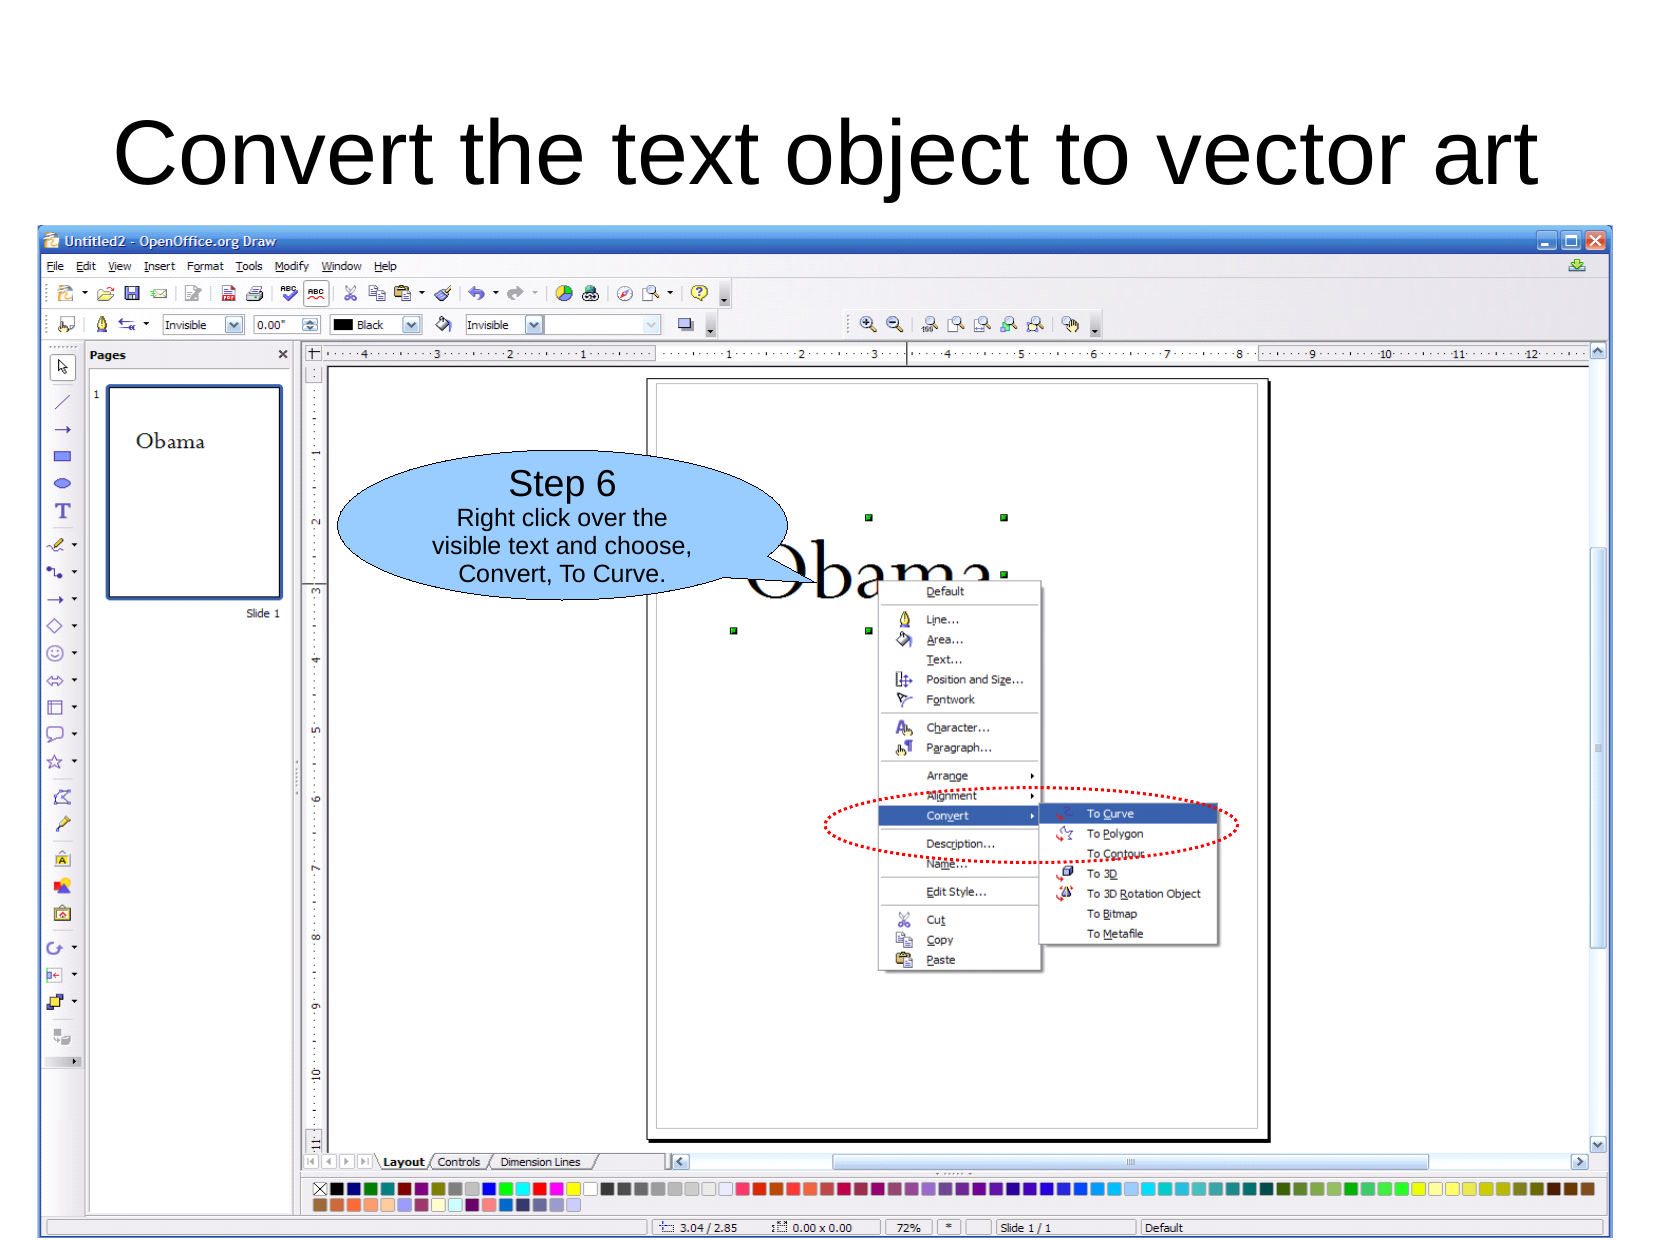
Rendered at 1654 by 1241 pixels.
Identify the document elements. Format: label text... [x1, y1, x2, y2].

title Convert the text object to vector art [82, 49, 1571, 225]
picture [37, 225, 1613, 1238]
text_box Step 6 Right click over the visible text and choose, Convert, To Curve. [337, 450, 817, 601]
